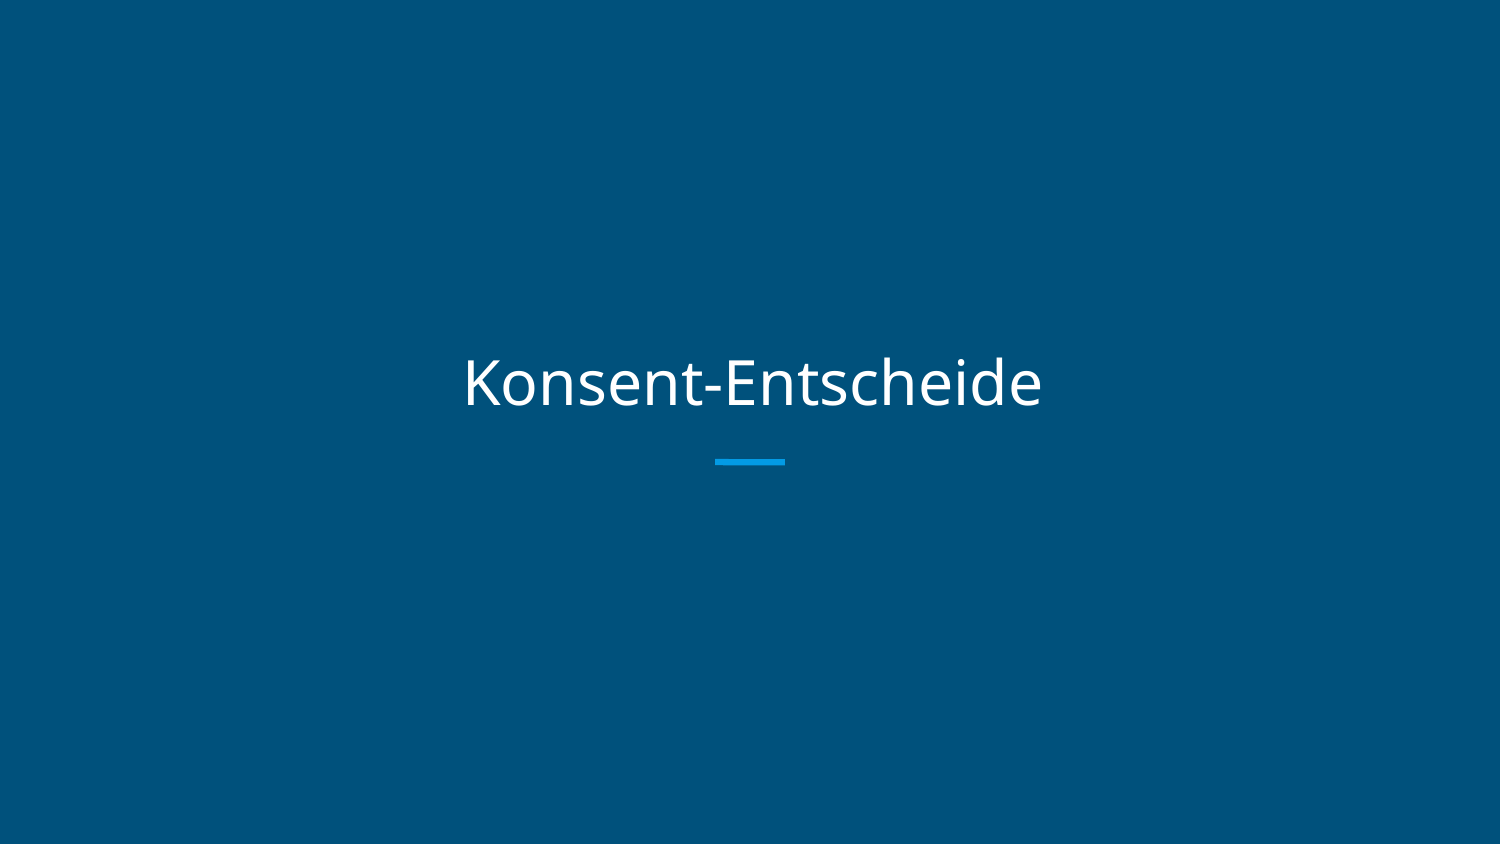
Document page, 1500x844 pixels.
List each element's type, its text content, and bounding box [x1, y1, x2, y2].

title Konsent-Entscheide [78, 289, 1428, 439]
